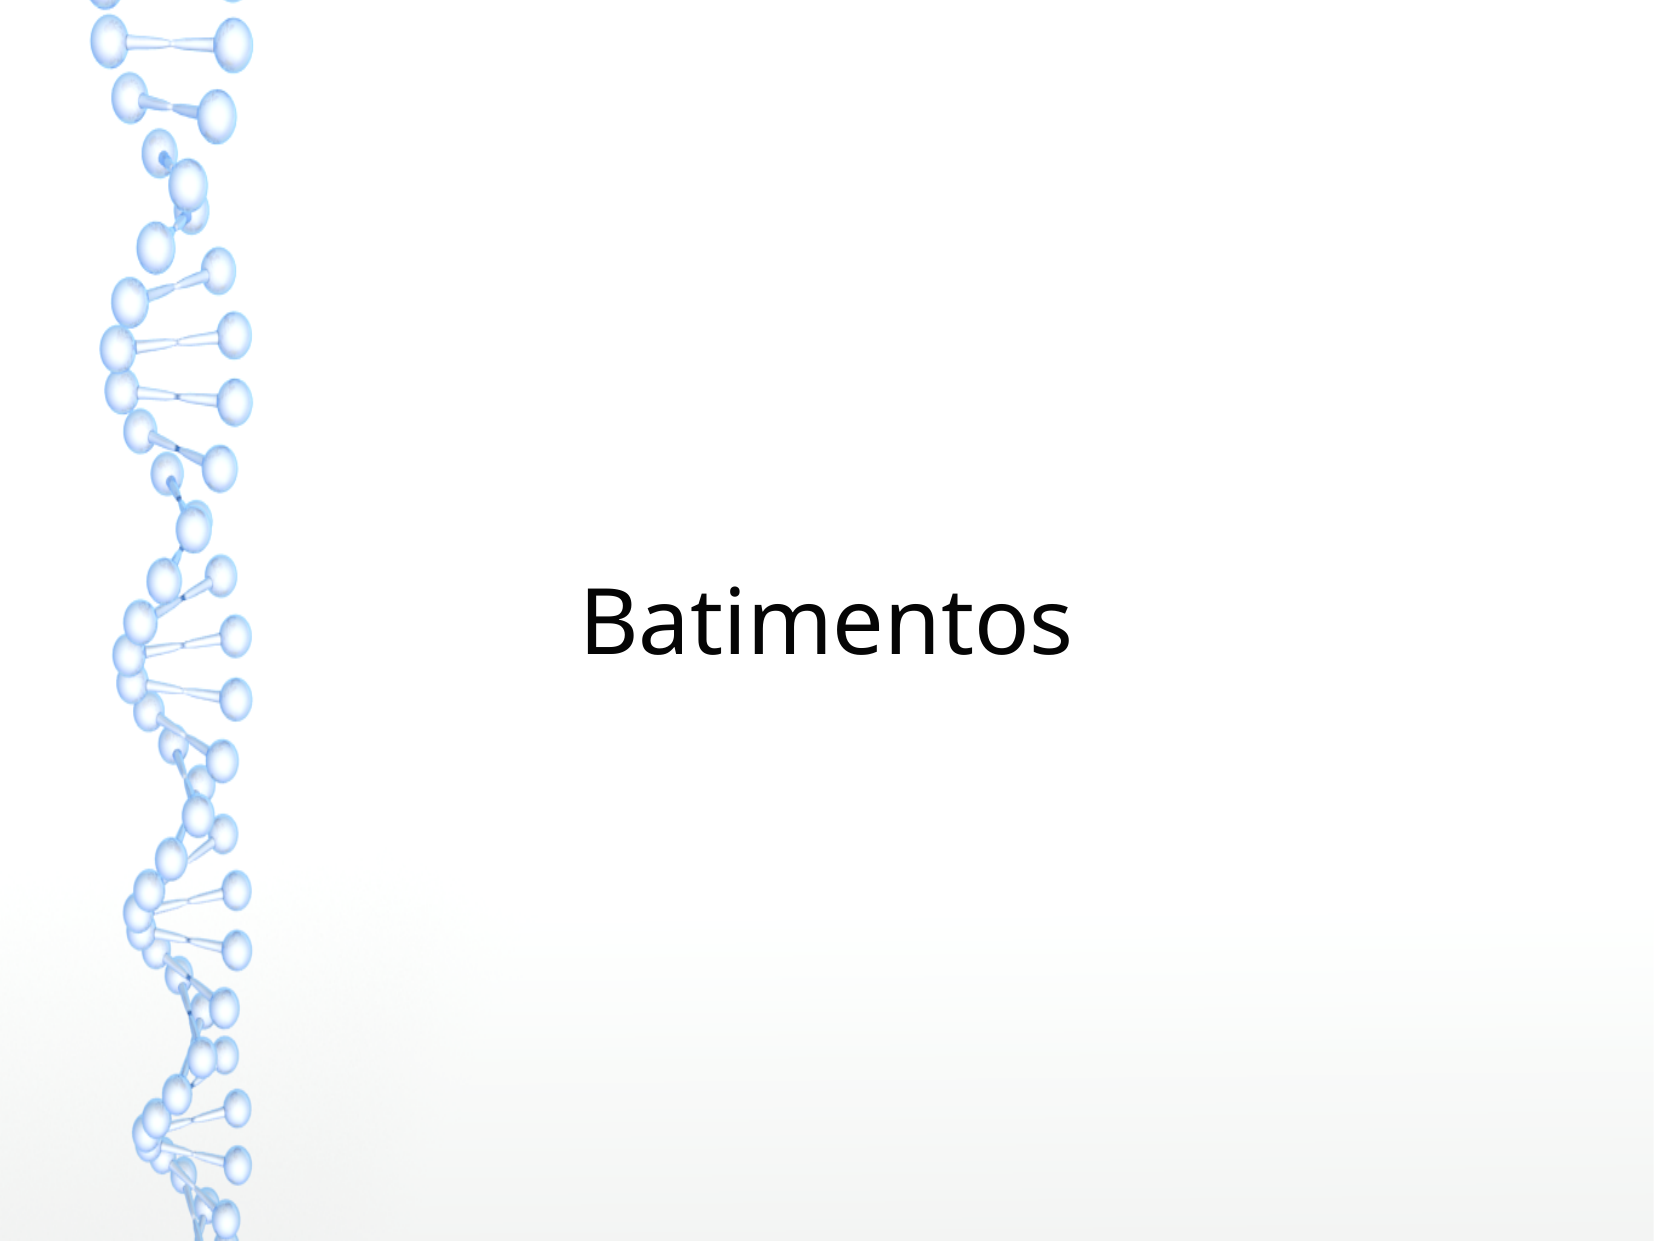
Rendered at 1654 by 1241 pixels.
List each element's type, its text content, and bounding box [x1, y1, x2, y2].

title Batimentos [82, 515, 1571, 724]
picture [0, 0, 1654, 1241]
